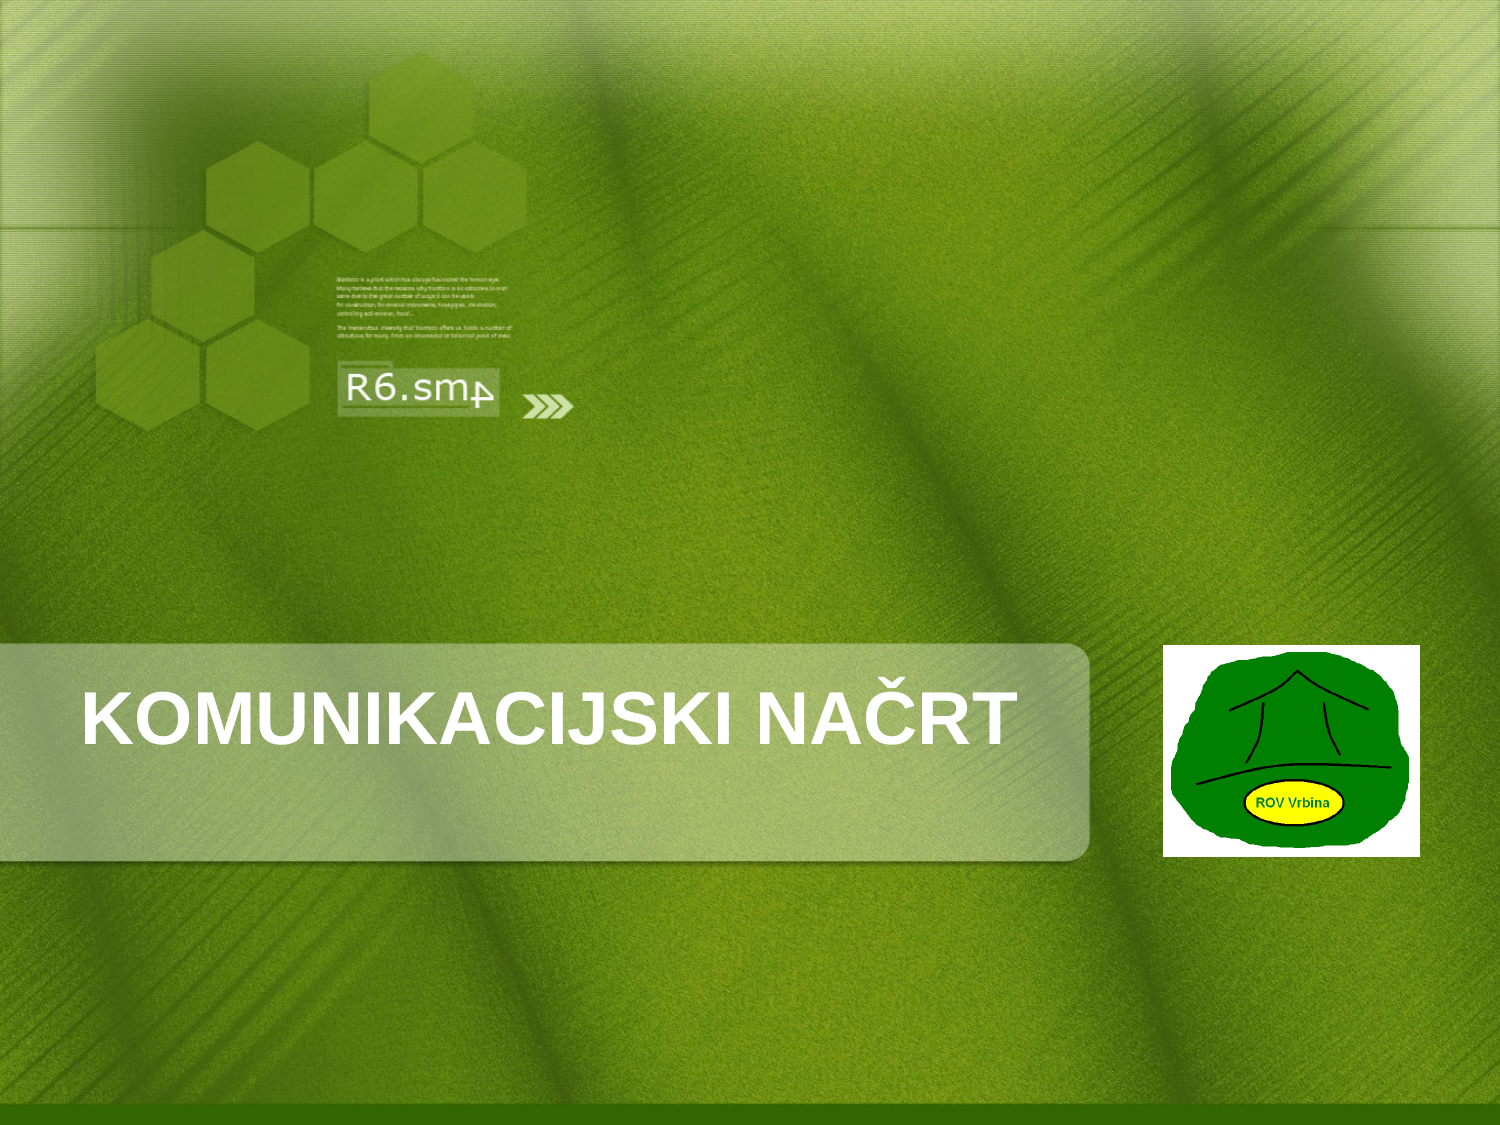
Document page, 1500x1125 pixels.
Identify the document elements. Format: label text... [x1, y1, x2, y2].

title KOMUNIKACIJSKI NAČRT [65, 660, 225, 768]
text_box [225, 637, 1276, 926]
picture [0, 0, 1500, 1125]
